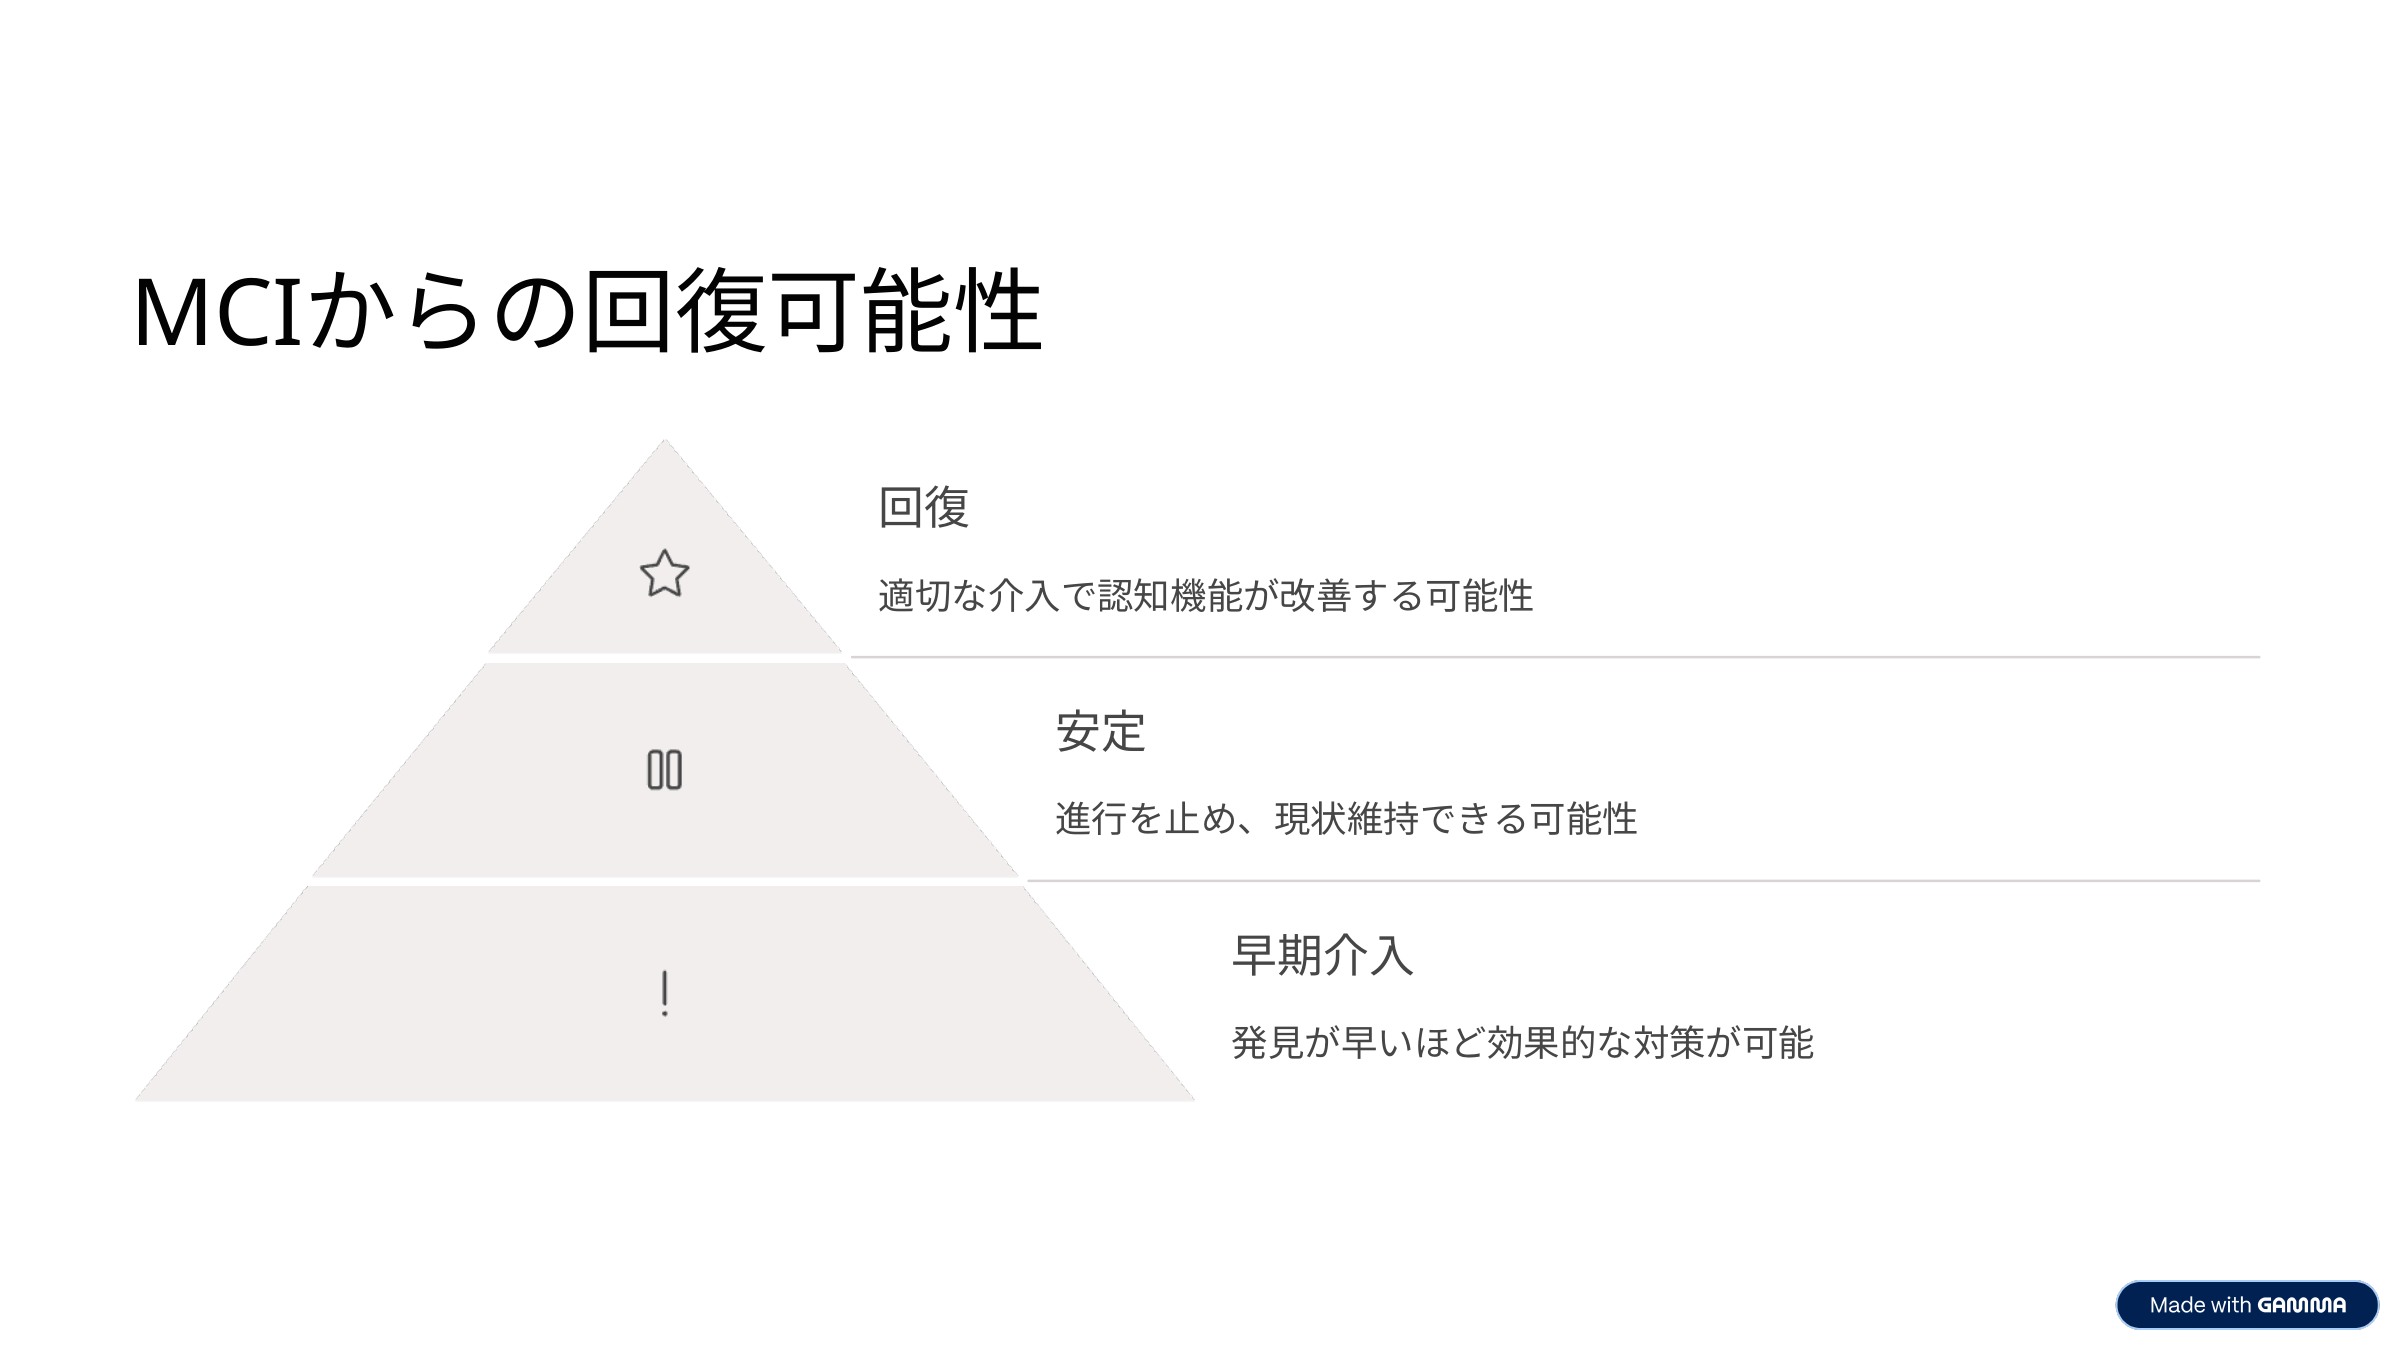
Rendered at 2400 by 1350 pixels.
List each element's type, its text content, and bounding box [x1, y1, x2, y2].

picture [2106, 1271, 2389, 1339]
text_box 回復 [878, 476, 1344, 535]
picture [312, 663, 1019, 878]
text_box 適切な介入で認知機能が改善する可能性 [878, 557, 1549, 617]
text_box 発見が早いほど効果的な対策が可能 [1231, 1004, 1827, 1064]
text_box MCIからの回復可能性 [130, 248, 1061, 365]
text_box 早期介入 [1231, 923, 1697, 983]
text_box 進行を止め、現状維持できる可能性 [1055, 780, 1650, 841]
text_box [850, 655, 2261, 659]
picture [488, 439, 842, 654]
picture [135, 886, 1195, 1102]
text_box [1027, 879, 2261, 883]
text_box 安定 [1055, 700, 1521, 759]
